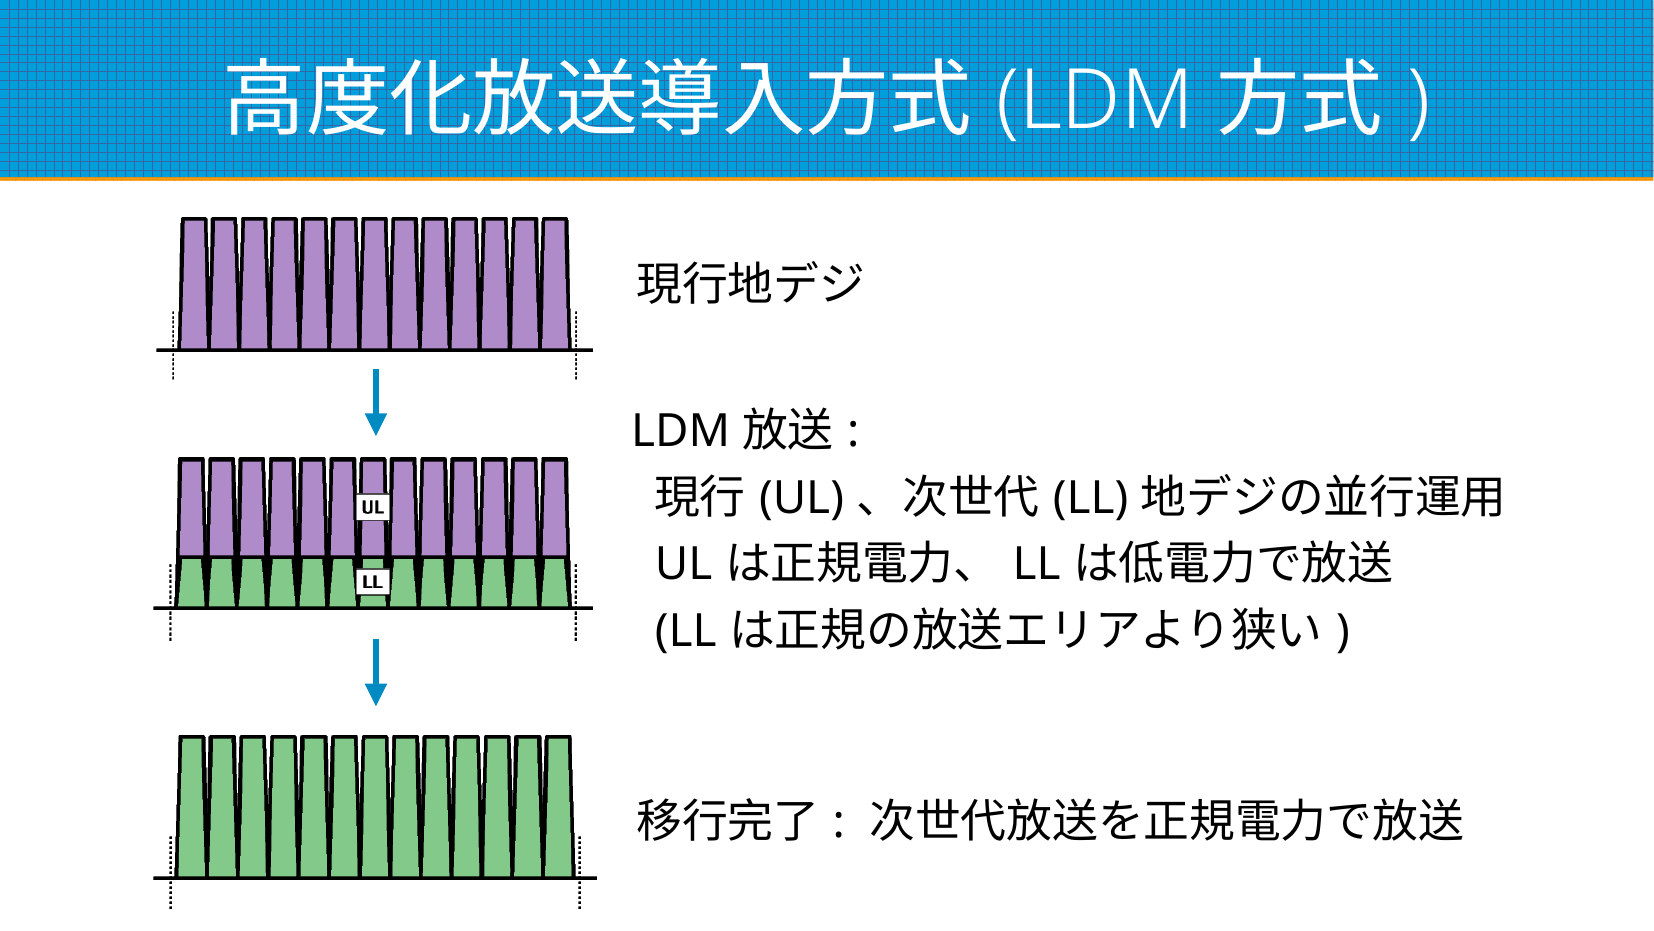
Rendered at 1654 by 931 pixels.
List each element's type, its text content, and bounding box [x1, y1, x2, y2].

picture [153, 215, 596, 383]
picture [150, 455, 596, 645]
text_box 移行完了: 次世代放送を正規電力で放送 [630, 789, 1535, 847]
picture [150, 733, 600, 913]
text_box LDM放送: 現行(UL)、次世代(LL)地デジの並行運用 ULは正規電力、LLは低電力で放送 (LLは正規の放送エリアより狭い) [625, 429, 1530, 625]
title 高度化放送導入方式(LDM方式) [82, 14, 1571, 171]
text_box 現行地デジ [630, 251, 1535, 310]
